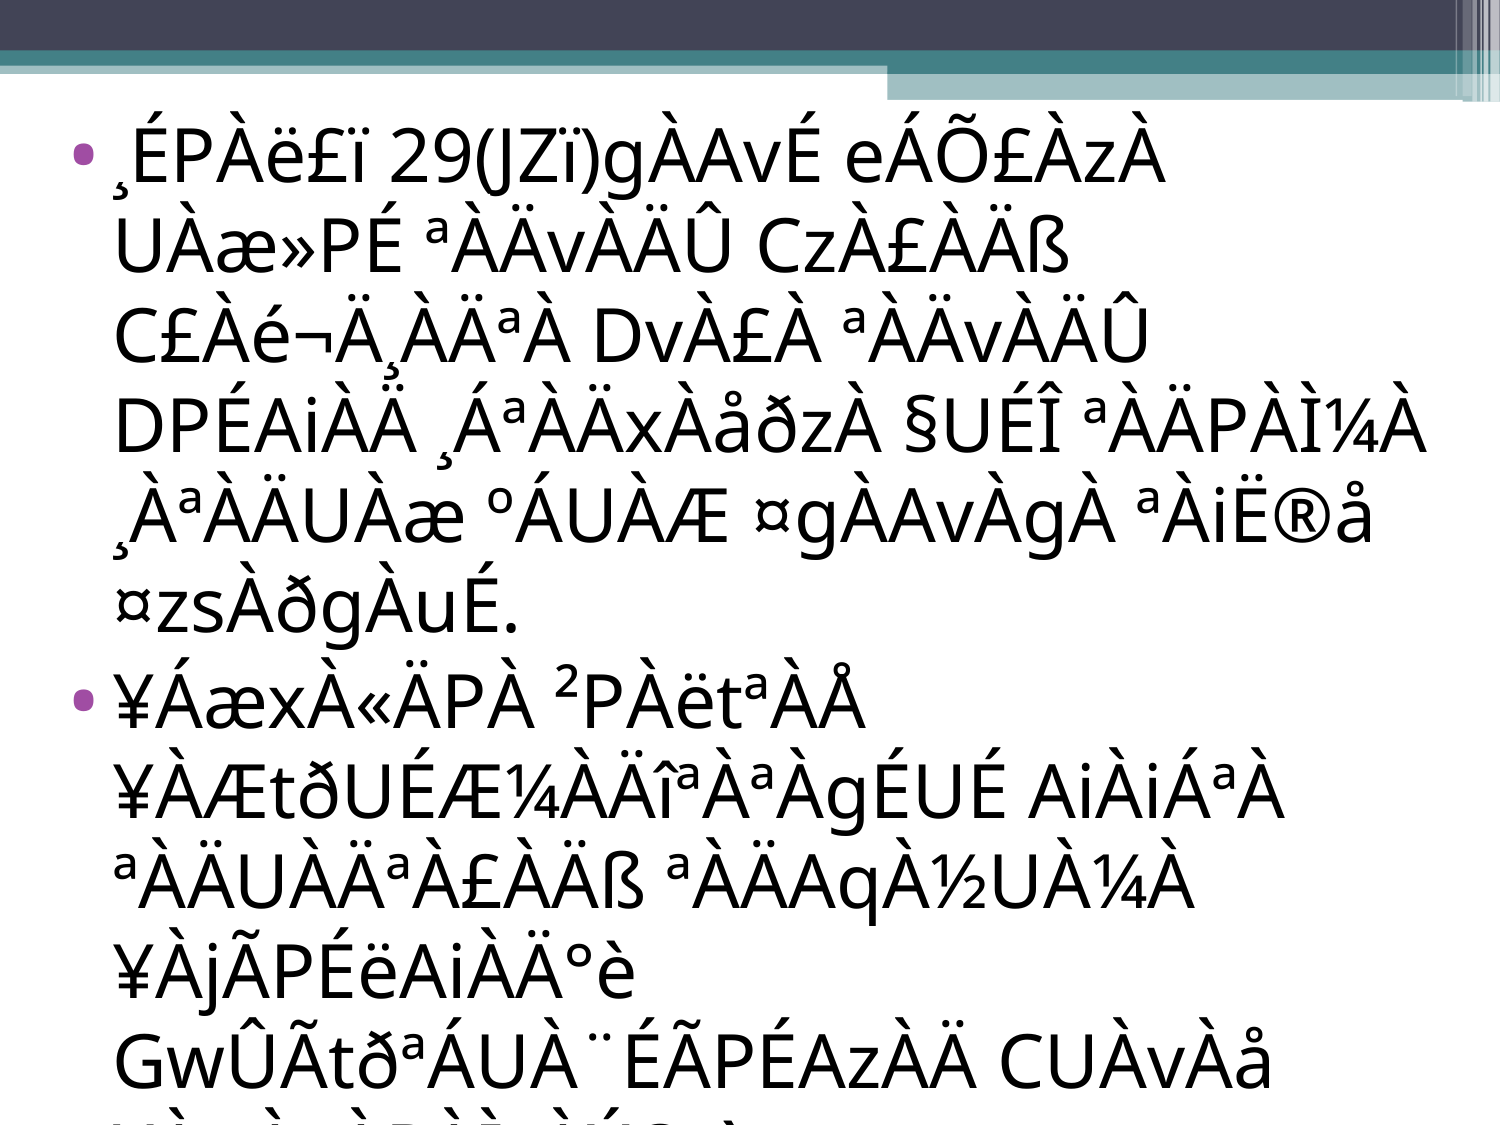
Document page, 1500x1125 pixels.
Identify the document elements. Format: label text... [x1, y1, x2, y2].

list ¸ÉPÀë£ï 29(JZï)gÀAvÉ eÁÕ£ÀzÀ UÀæ»PÉ ªÀÄvÀÄÛ CzÀ£ÀÄß C£Àé¬Ä¸ÀÄªÀ DvÀ£À ªÀÄvÀÄÛ DPÉAiÀÄ ¸ÁªÀÄxÀåðzÀ §UÉÎ ªÀÄPÀÌ¼À ¸ÀªÀÄUÀæ ºÁUÀÆ ¤gÀAvÀgÀ ªÀiË®å ¤zsÀðgÀuÉ. ¥ÁæxÀ«ÄPÀ ²PÀëtªÀÅ ¥ÀÆtðUÉÆ¼ÀÄîªÀªÀgÉUÉ AiÀiÁªÀ ªÀÄUÀÄªÀ£ÀÄß ªÀÄAqÀ½UÀ¼À ¥ÀjÃPÉëAiÀÄ°è GwÛÃtðªÁUÀ¨ÉÃPÉAzÀÄ CUÀvÀå ¥Àr¸ÀvÀPÀÌzÀÝ®.è ¥ÁæxÀ«ÄPÀ ²PÀëtªÀ£ÀÄß ¥ÀÆtðUÉÆ½¹zÀ ¥ÀæwAiÉÆAzÀÄ ªÀÄUÀÄ«UÉ ¤AiÀÄ«Ä¸À§ºÀÄzÁzÀAvÀºÀ £ÀªÀÄÆ£ÉAiÀÄ°è ªÀÄvÀÄÛ «zsÁ£ÀzÀ°è ¥ÀæªÀiÁt ¥ÀvÀæªÀ£ÀÄß ¤ÃqÀvÀPÀÌzÀÄÝ. [37, 99, 1463, 938]
